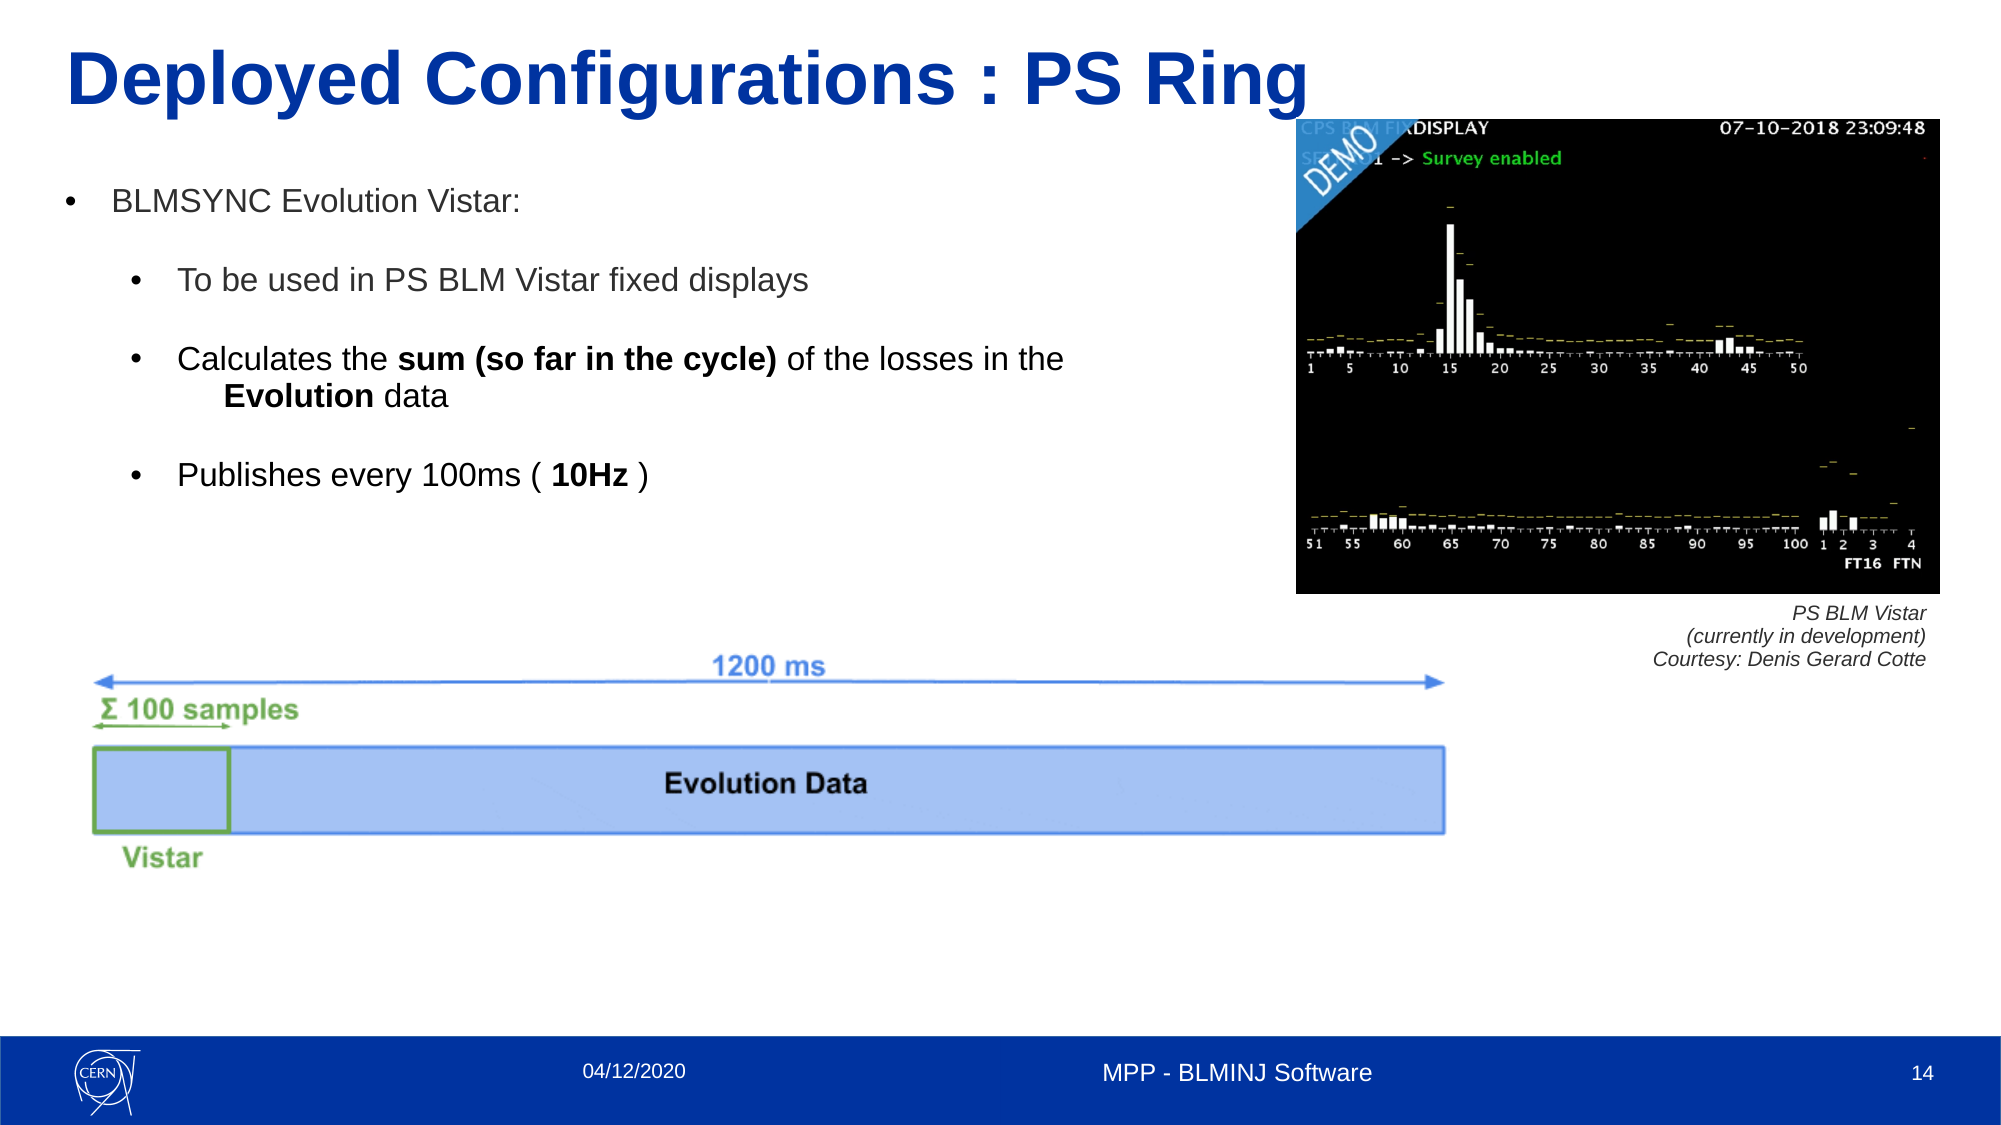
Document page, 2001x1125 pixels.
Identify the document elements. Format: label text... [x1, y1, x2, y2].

footer MPP - BLMINJ Software [698, 1042, 1777, 1103]
title Deployed Configurations : PS Ring [66, 44, 1934, 135]
slide_number 14 [1822, 1042, 1935, 1103]
text_box BLMSYNC Evolution Vistar: To be used in PS BLM Vistar fixed displays Calculates the sum (so far in the cycle) of the losses in the Evolution data Publishes every 100ms ( 10Hz ) [47, 174, 1238, 627]
picture [1296, 117, 1941, 594]
picture [47, 643, 1481, 902]
picture [1, 1037, 2000, 1125]
slide_number 04/12/2020 [571, 1041, 686, 1102]
text_box PS BLM Vistar (currently in development) Courtesy: Denis Gerard Cotte [1554, 594, 1942, 694]
